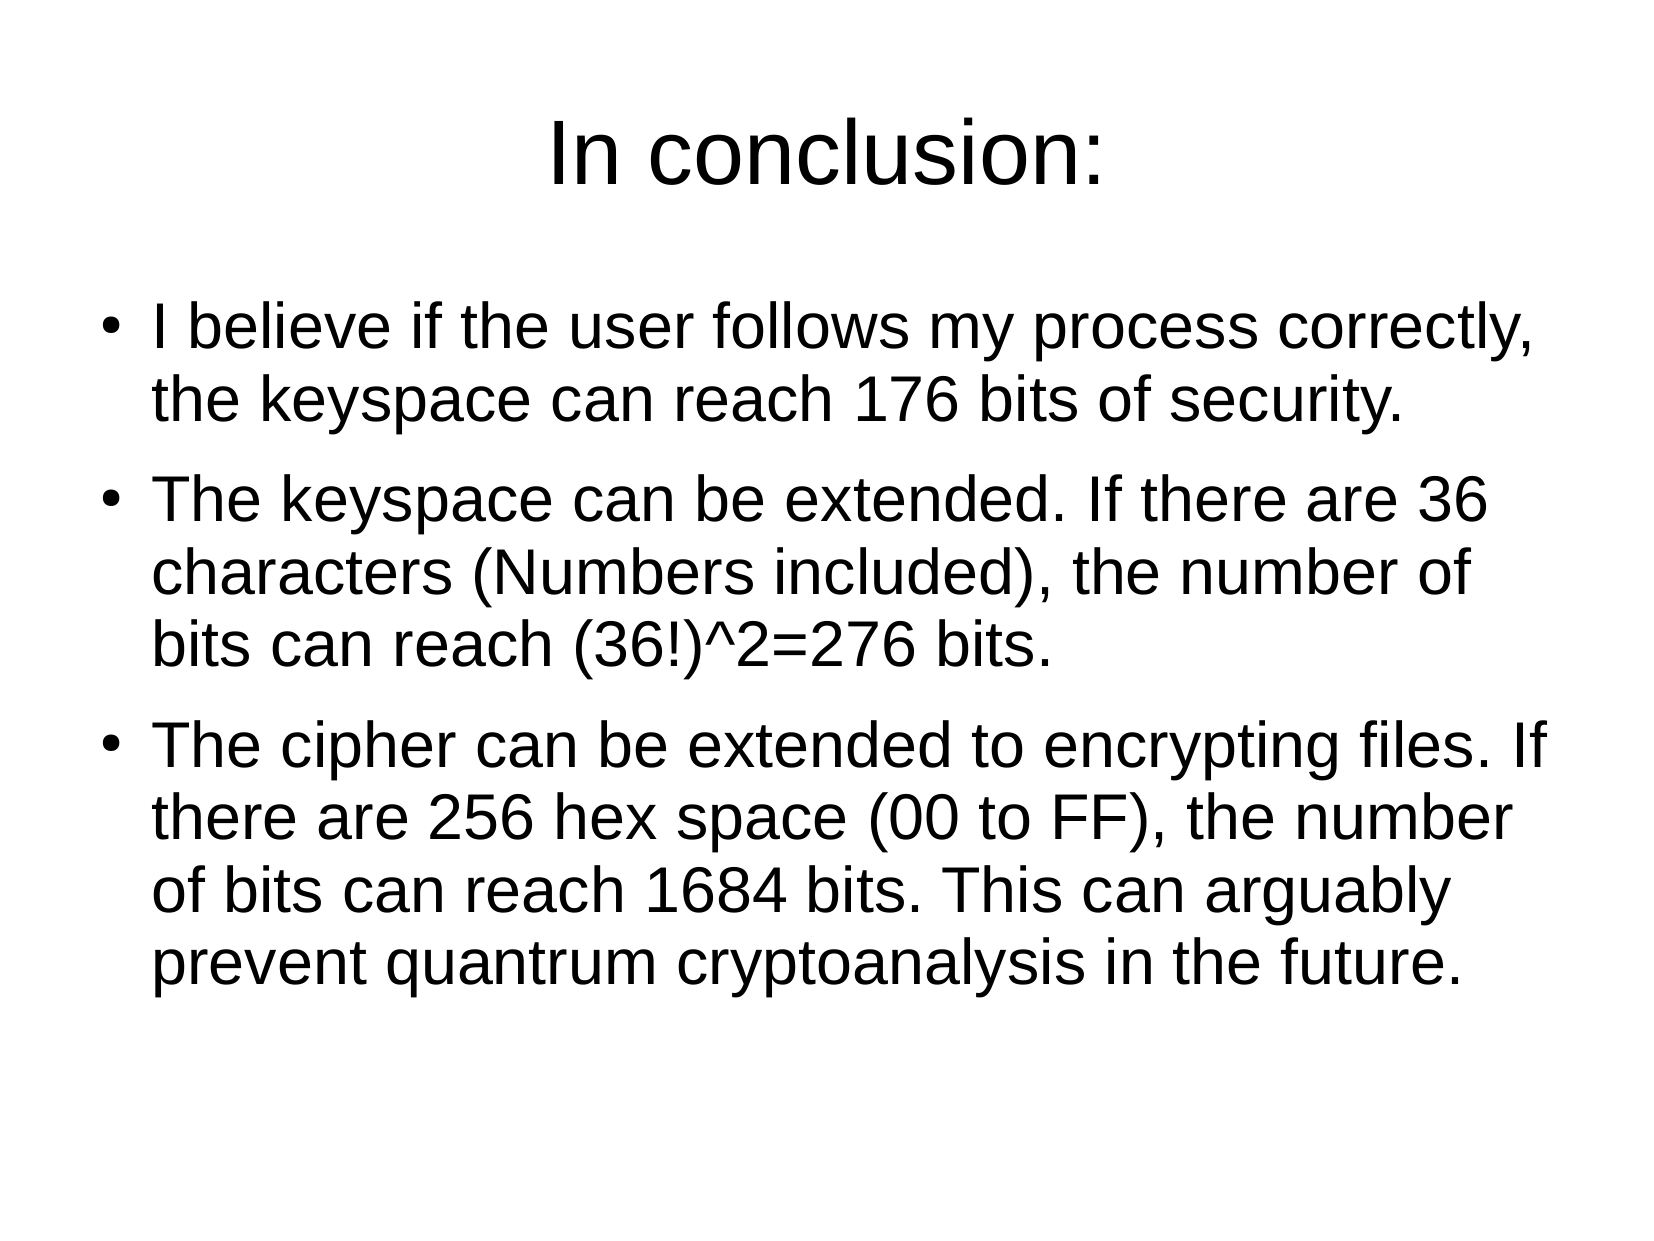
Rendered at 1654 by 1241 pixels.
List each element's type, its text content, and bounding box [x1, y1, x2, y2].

title In conclusion: [82, 49, 1571, 257]
list I believe if the user follows my process correctly, the keyspace can reach 176 bits of security. The keyspace can be extended. If there are 36 characters (Numbers included), the number of bits can reach (36!)^2=276 bits. The cipher can be extended to encrypting files. If there are 256 hex space (00 to FF), the number of bits can reach 1684 bits. This can arguably prevent quantrum cryptoanalysis in the future. [82, 290, 1571, 1010]
